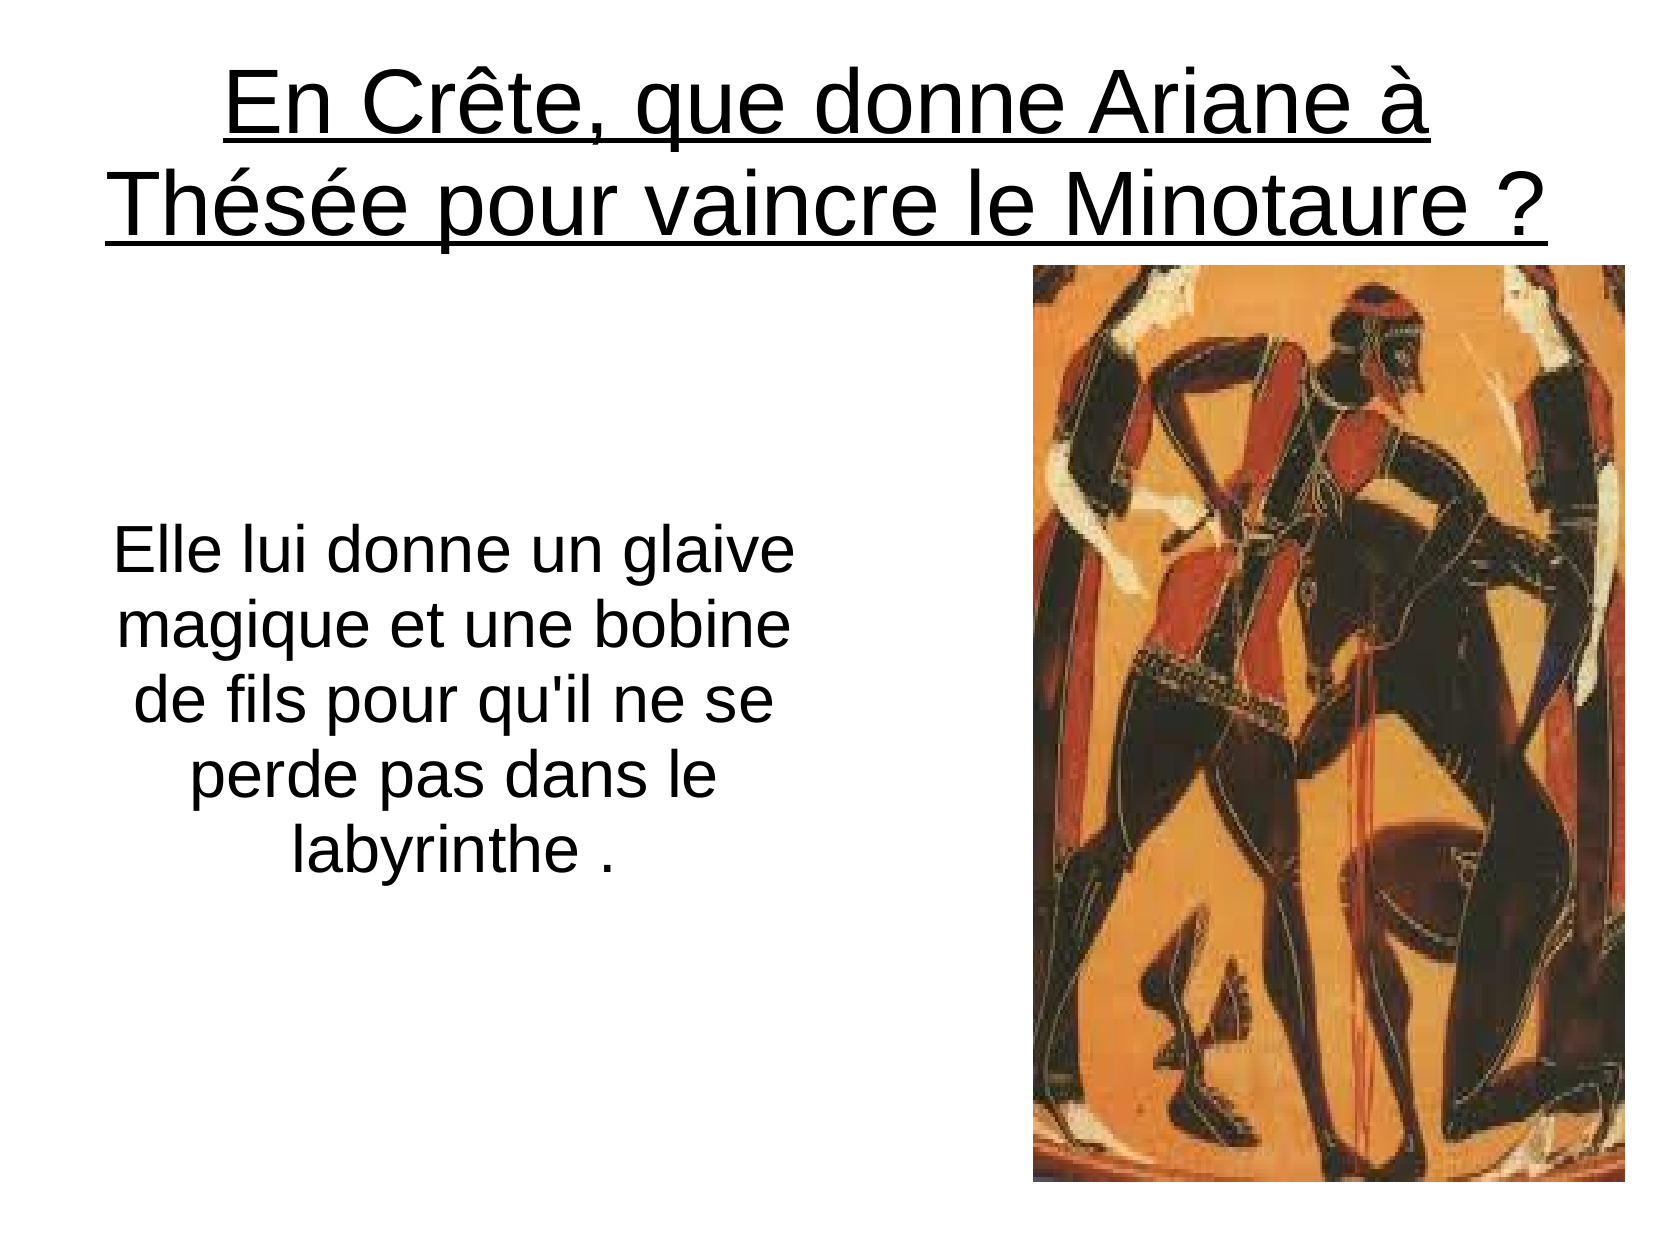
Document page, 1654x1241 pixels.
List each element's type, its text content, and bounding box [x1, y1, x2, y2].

title En Crête, que donne Ariane à Thésée pour vaincre le Minotaure ? [82, 49, 1571, 257]
subtitle Elle lui donne un glaive magique et une bobine de fils pour qu'il ne se perde pas dans le labyrinthe . [82, 290, 827, 1109]
picture [1033, 265, 1625, 1182]
